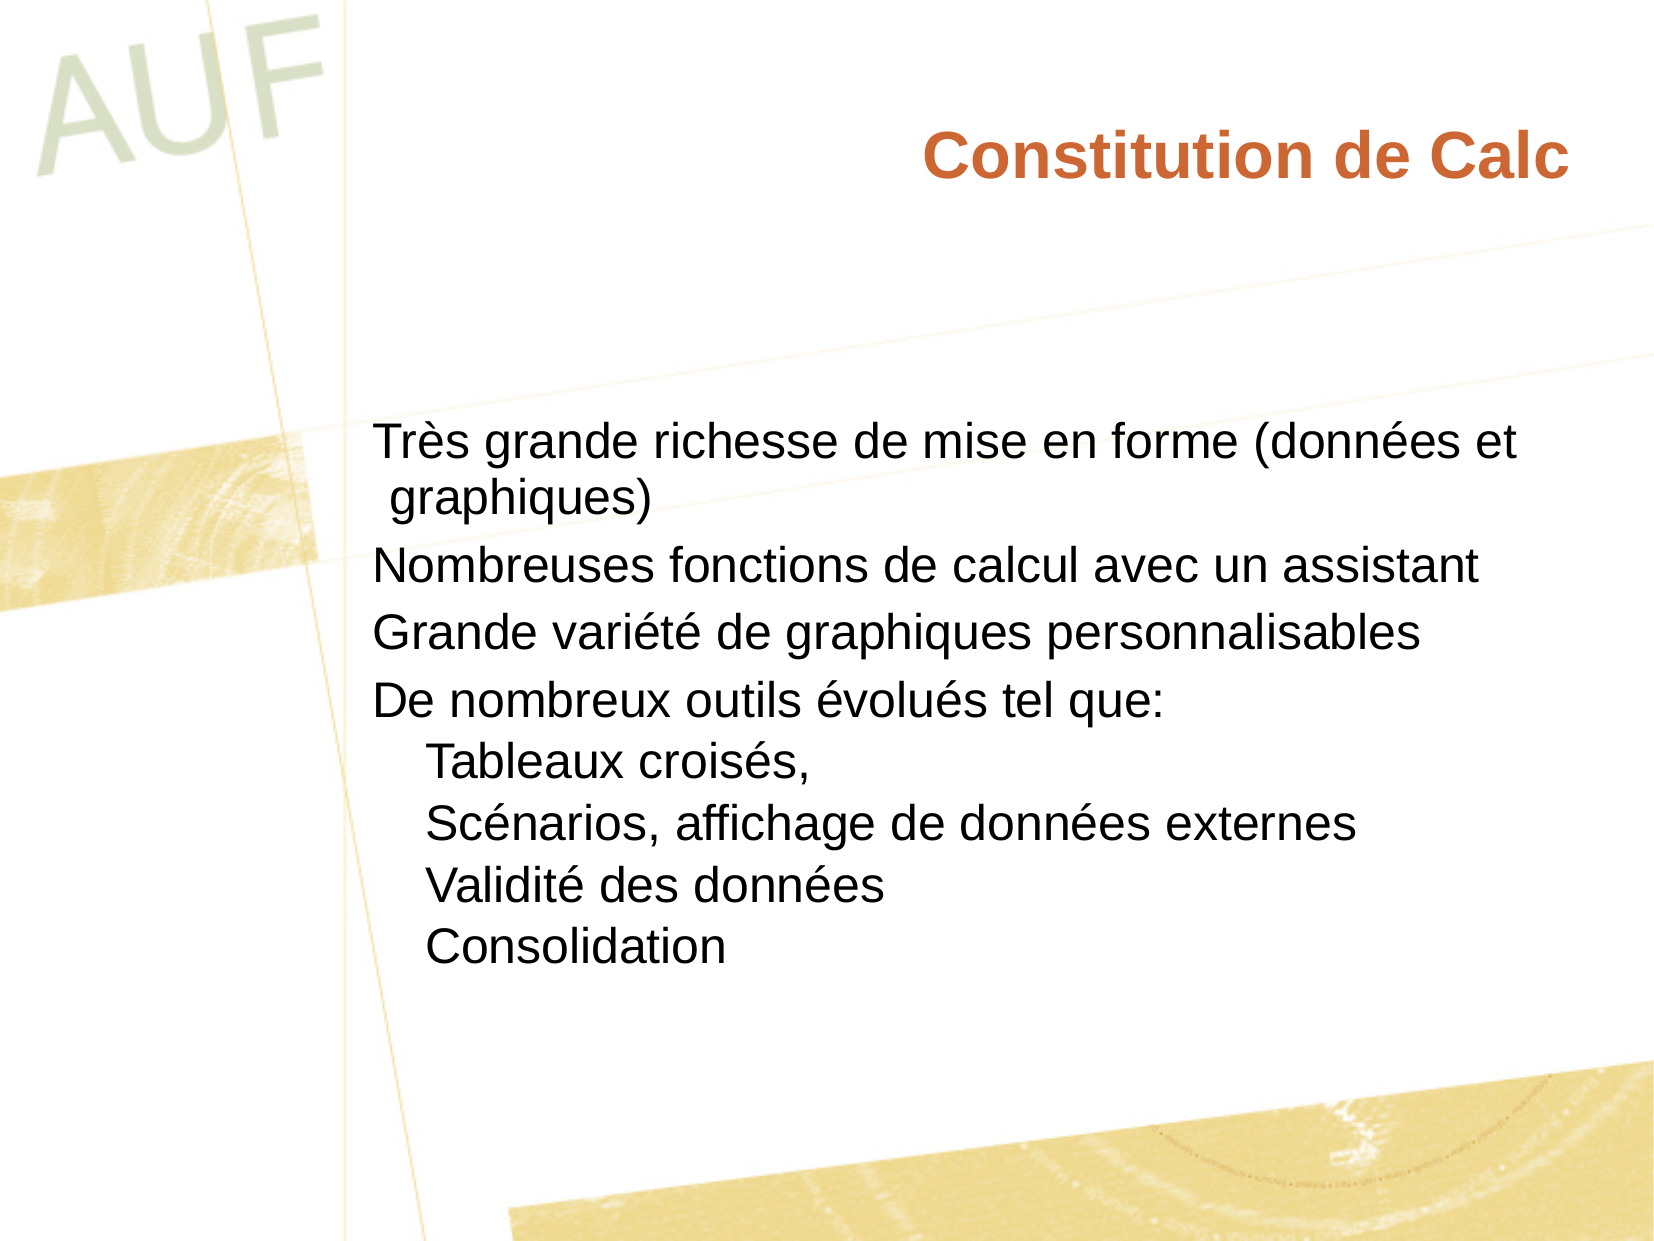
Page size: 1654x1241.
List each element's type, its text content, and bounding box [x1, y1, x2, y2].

title Constitution de Calc [324, 59, 1571, 252]
subtitle Très grande richesse de mise en forme (données et graphiques) Nombreuses fonctions de calcul avec un assistant Grande variété de graphiques personnalisables De nombreux outils évolués tel que: Tableaux croisés, Scénarios, affichage de données externes Validité des données Consolidation [354, 295, 1571, 1093]
picture [0, 0, 1654, 1241]
